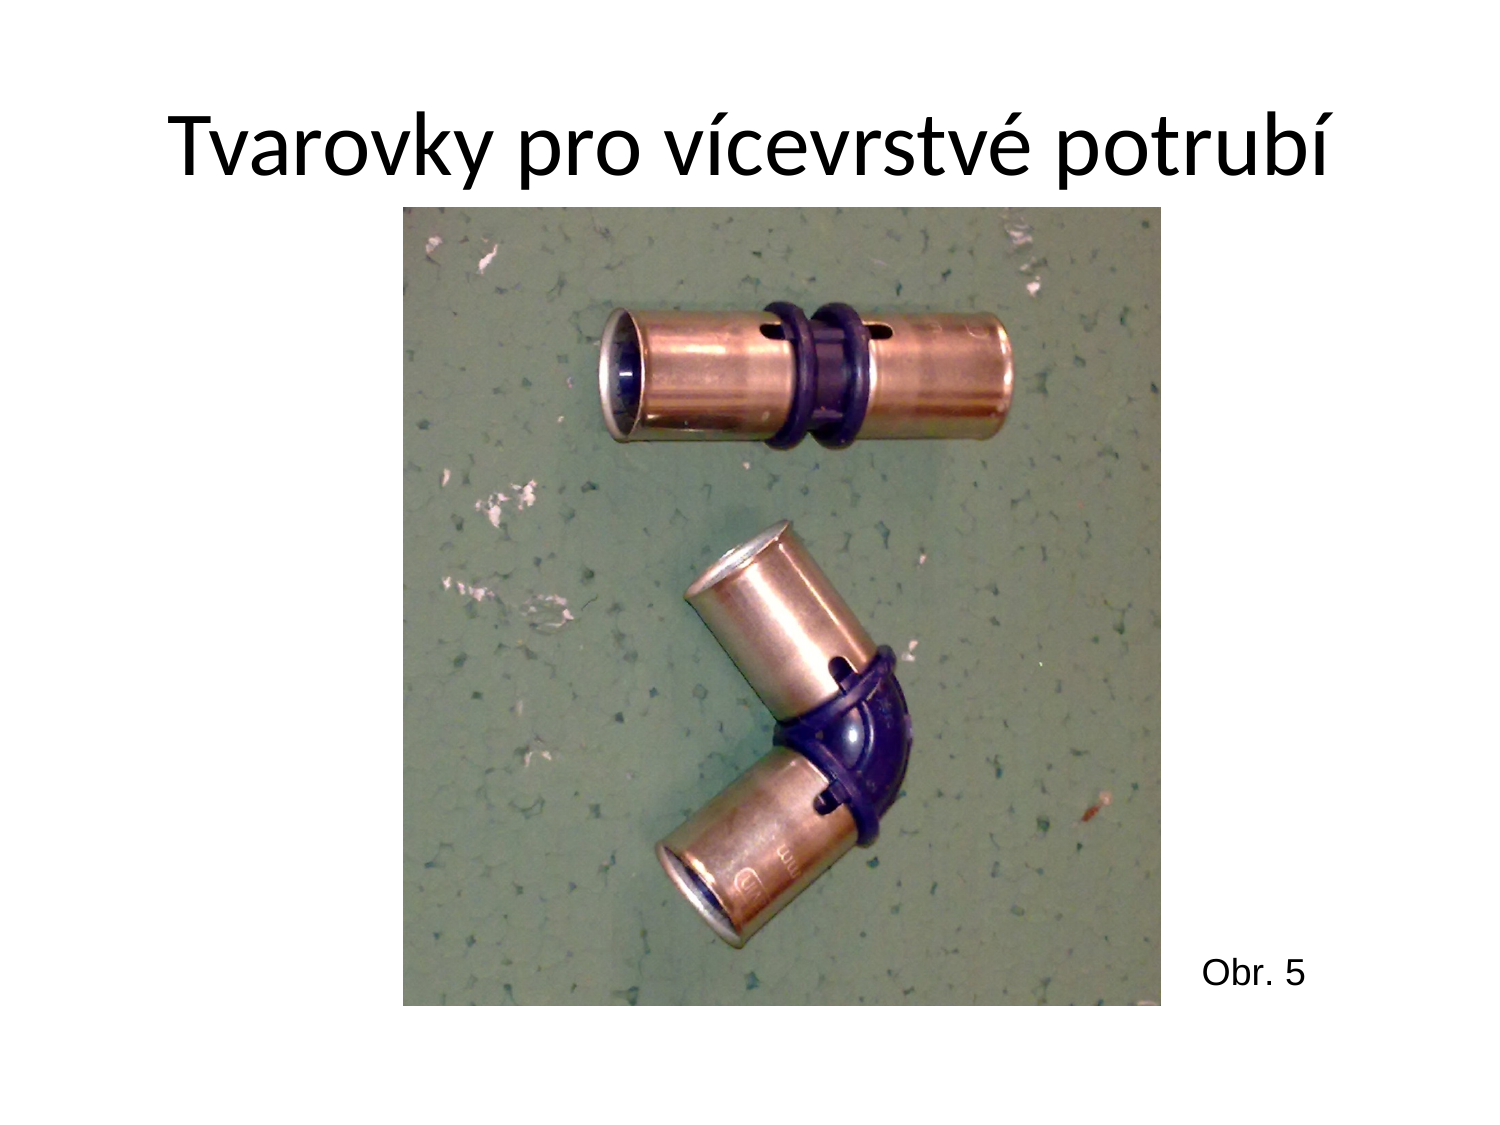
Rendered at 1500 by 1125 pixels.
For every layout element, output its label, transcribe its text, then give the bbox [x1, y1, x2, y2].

text_box Obr. 5 [1186, 940, 1329, 1001]
text_box [403, 208, 1161, 1006]
title Tvarovky pro vícevrstvé potrubí [75, 45, 1426, 233]
